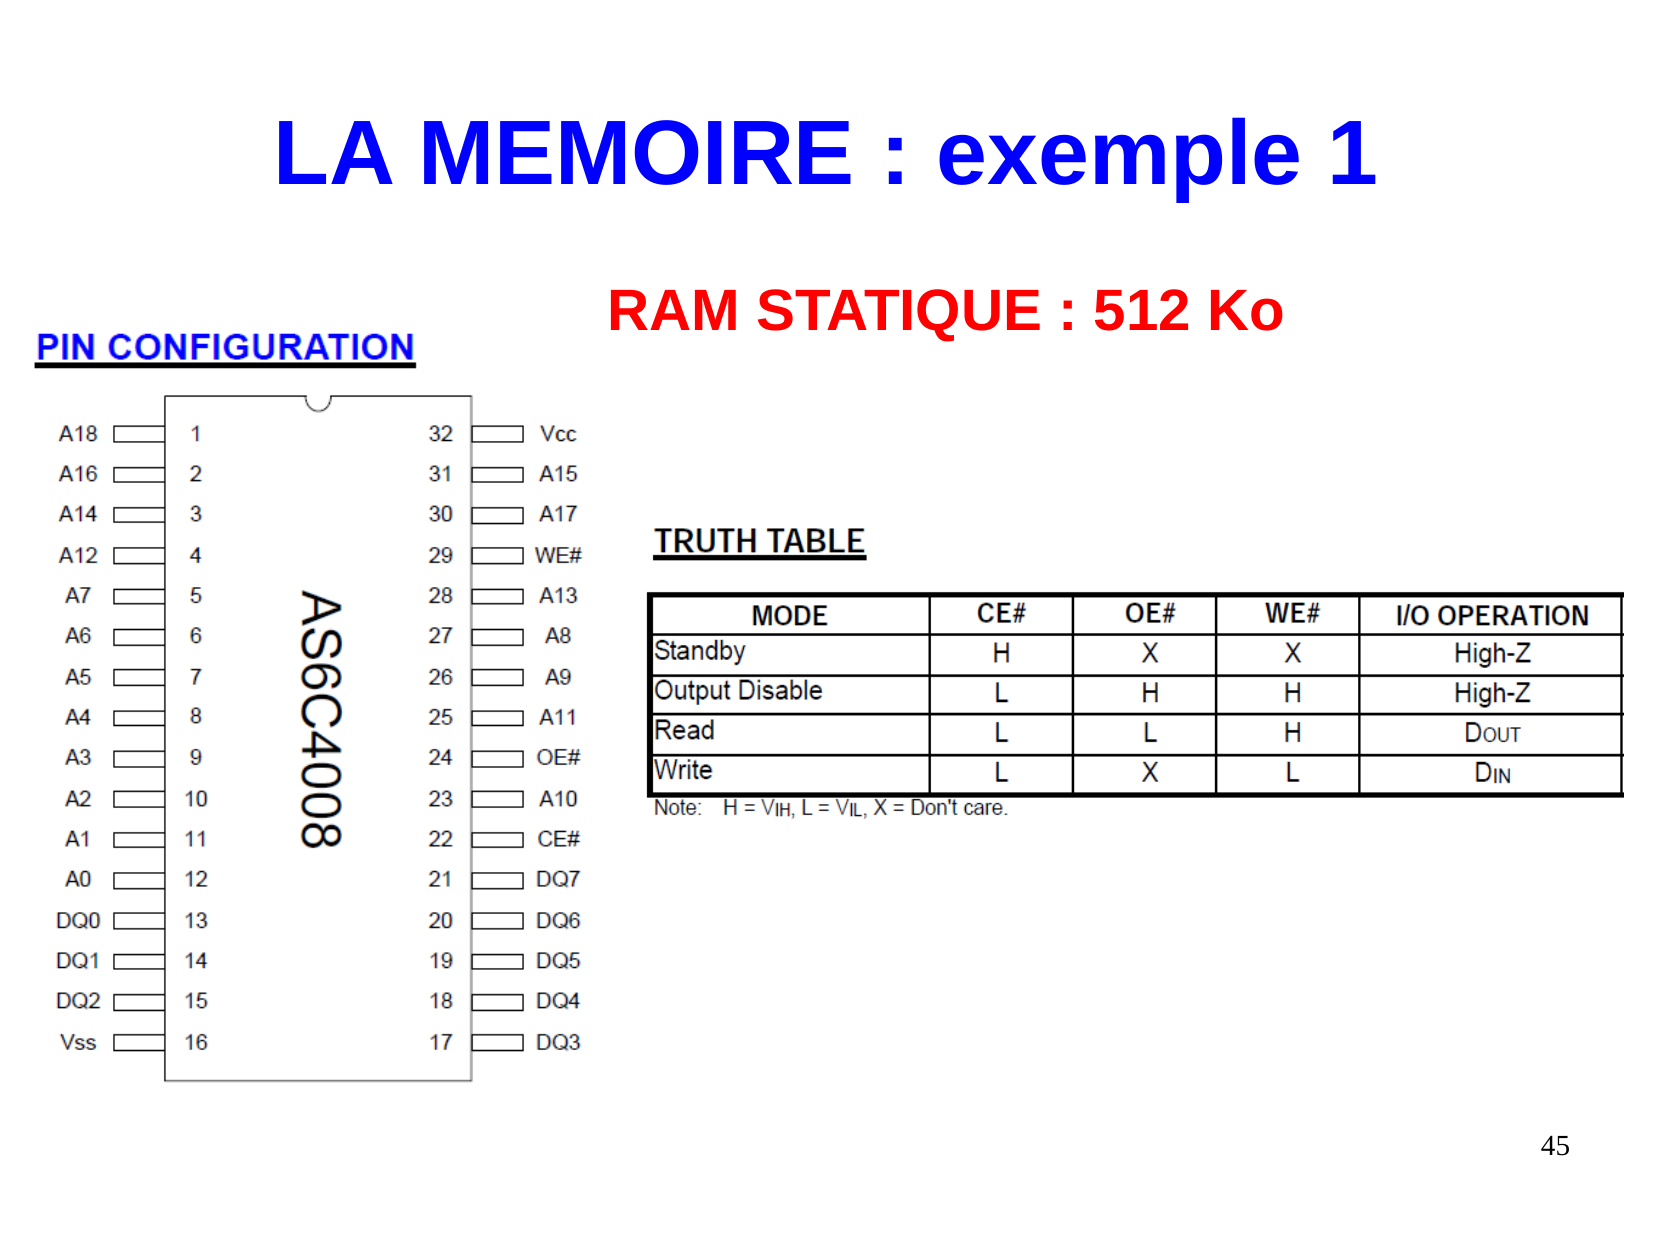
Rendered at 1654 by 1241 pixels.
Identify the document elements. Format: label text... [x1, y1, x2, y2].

text_box RAM STATIQUE : 512 Ko [590, 266, 1329, 434]
picture [641, 522, 1624, 827]
picture [29, 324, 591, 1093]
title LA MEMOIRE : exemple 1 [0, 49, 1654, 257]
